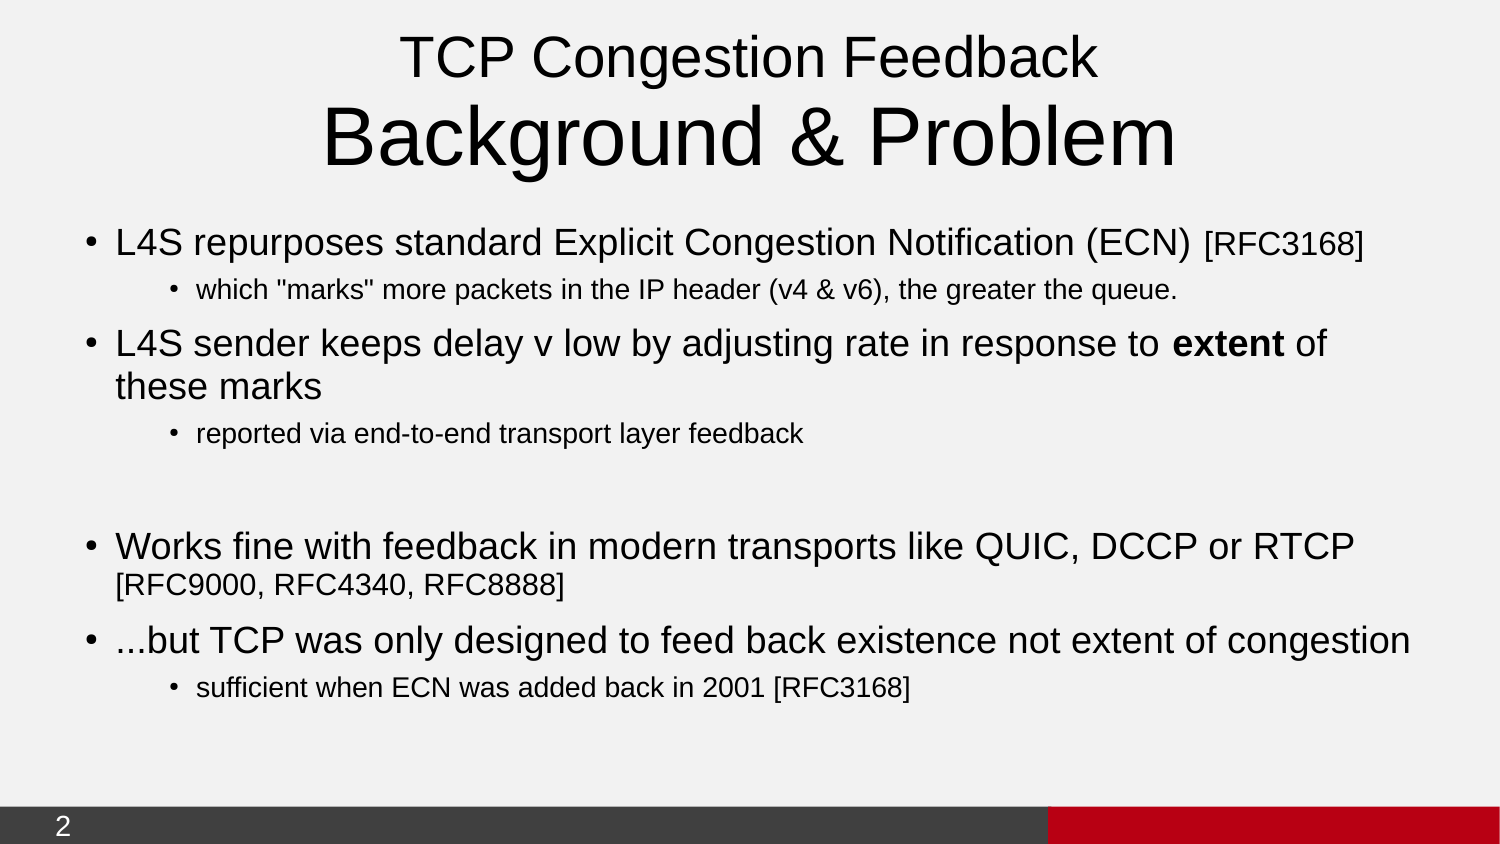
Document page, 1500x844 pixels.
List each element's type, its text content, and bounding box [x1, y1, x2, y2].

title TCP Congestion Feedback Background & Problem [75, 24, 1425, 184]
list L4S repurposes standard Explicit Congestion Notification (ECN) [RFC3168] which "marks" more packets in the IP header (v4 & v6), the greater the queue. L4S sender keeps delay v low by adjusting rate in response to extent of these marks reported via end-to-end transport layer feedback Works fine with feedback in modern transports like QUIC, DCCP or RTCP [RFC9000, RFC4340, RFC8888] ...but TCP was only designed to feed back existence not extent of congestion sufficient when ECN was added back in 2001 [RFC3168] [75, 221, 1425, 718]
